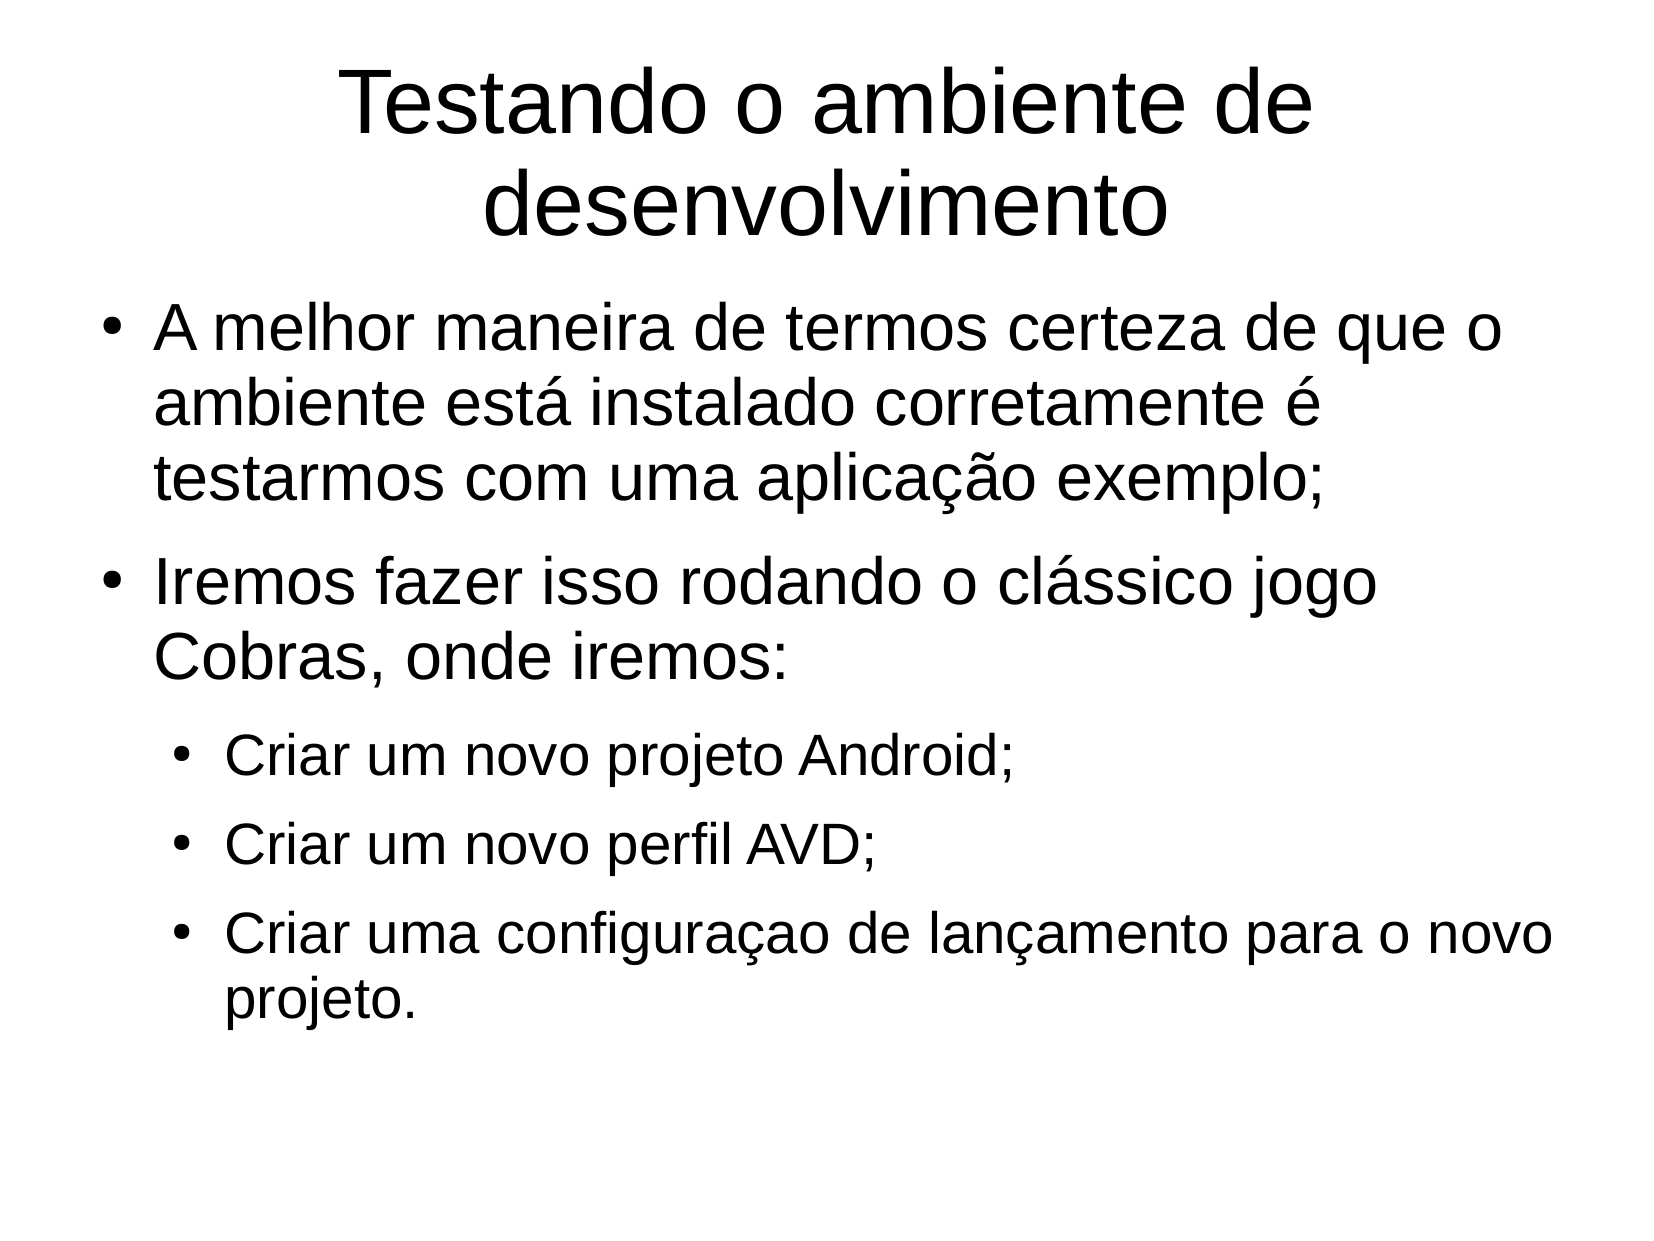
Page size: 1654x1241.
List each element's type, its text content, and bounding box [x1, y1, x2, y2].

title Testando o ambiente de desenvolvimento [82, 49, 1571, 257]
list A melhor maneira de termos certeza de que o ambiente está instalado corretamente é testarmos com uma aplicação exemplo; Iremos fazer isso rodando o clássico jogo Cobras, onde iremos: Criar um novo projeto Android; Criar um novo perfil AVD; Criar uma configuraçao de lançamento para o novo projeto. [82, 290, 1571, 1109]
